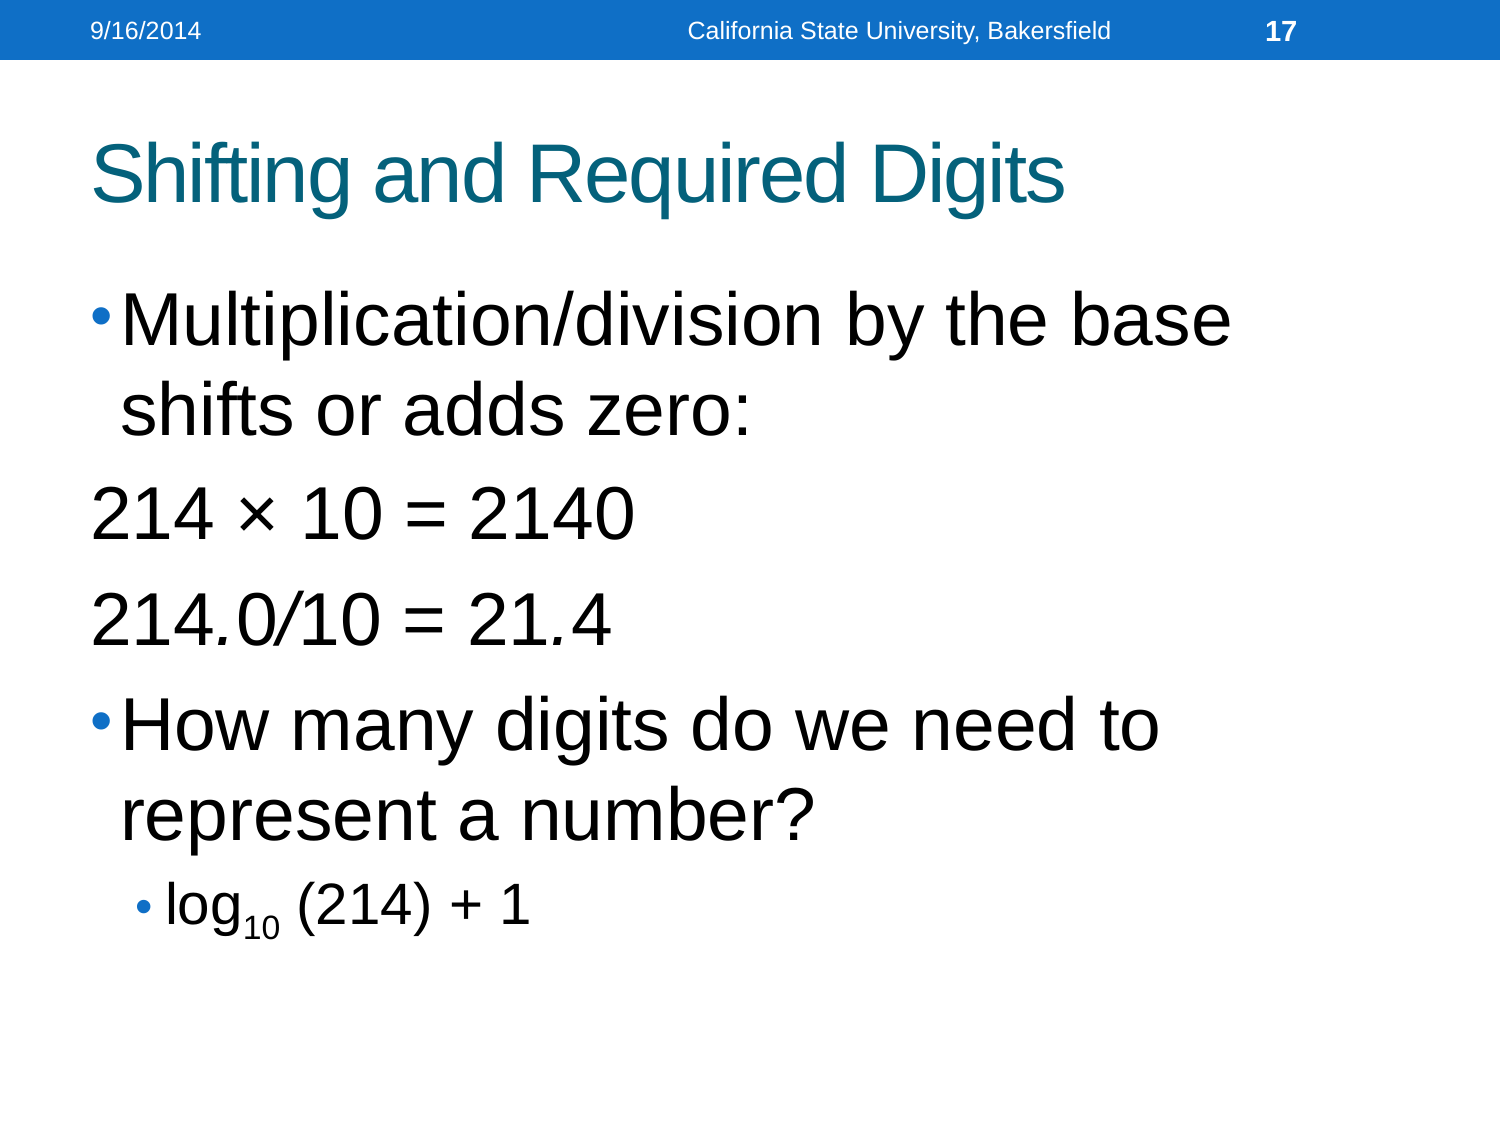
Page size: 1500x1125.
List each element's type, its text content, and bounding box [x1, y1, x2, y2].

title Shifting and Required Digits [75, 87, 1425, 250]
footer California State University, Bakersfield [562, 3, 1238, 57]
list Multiplication/division by the base shifts or adds zero: 214 × 10 = 2140 214.0/10 = 21.4 How many digits do we need to represent a number? log10 (214) + 1 [75, 262, 1425, 1063]
slide_number <number> [1250, 3, 1425, 57]
slide_number 9/16/2014 [75, 3, 550, 57]
